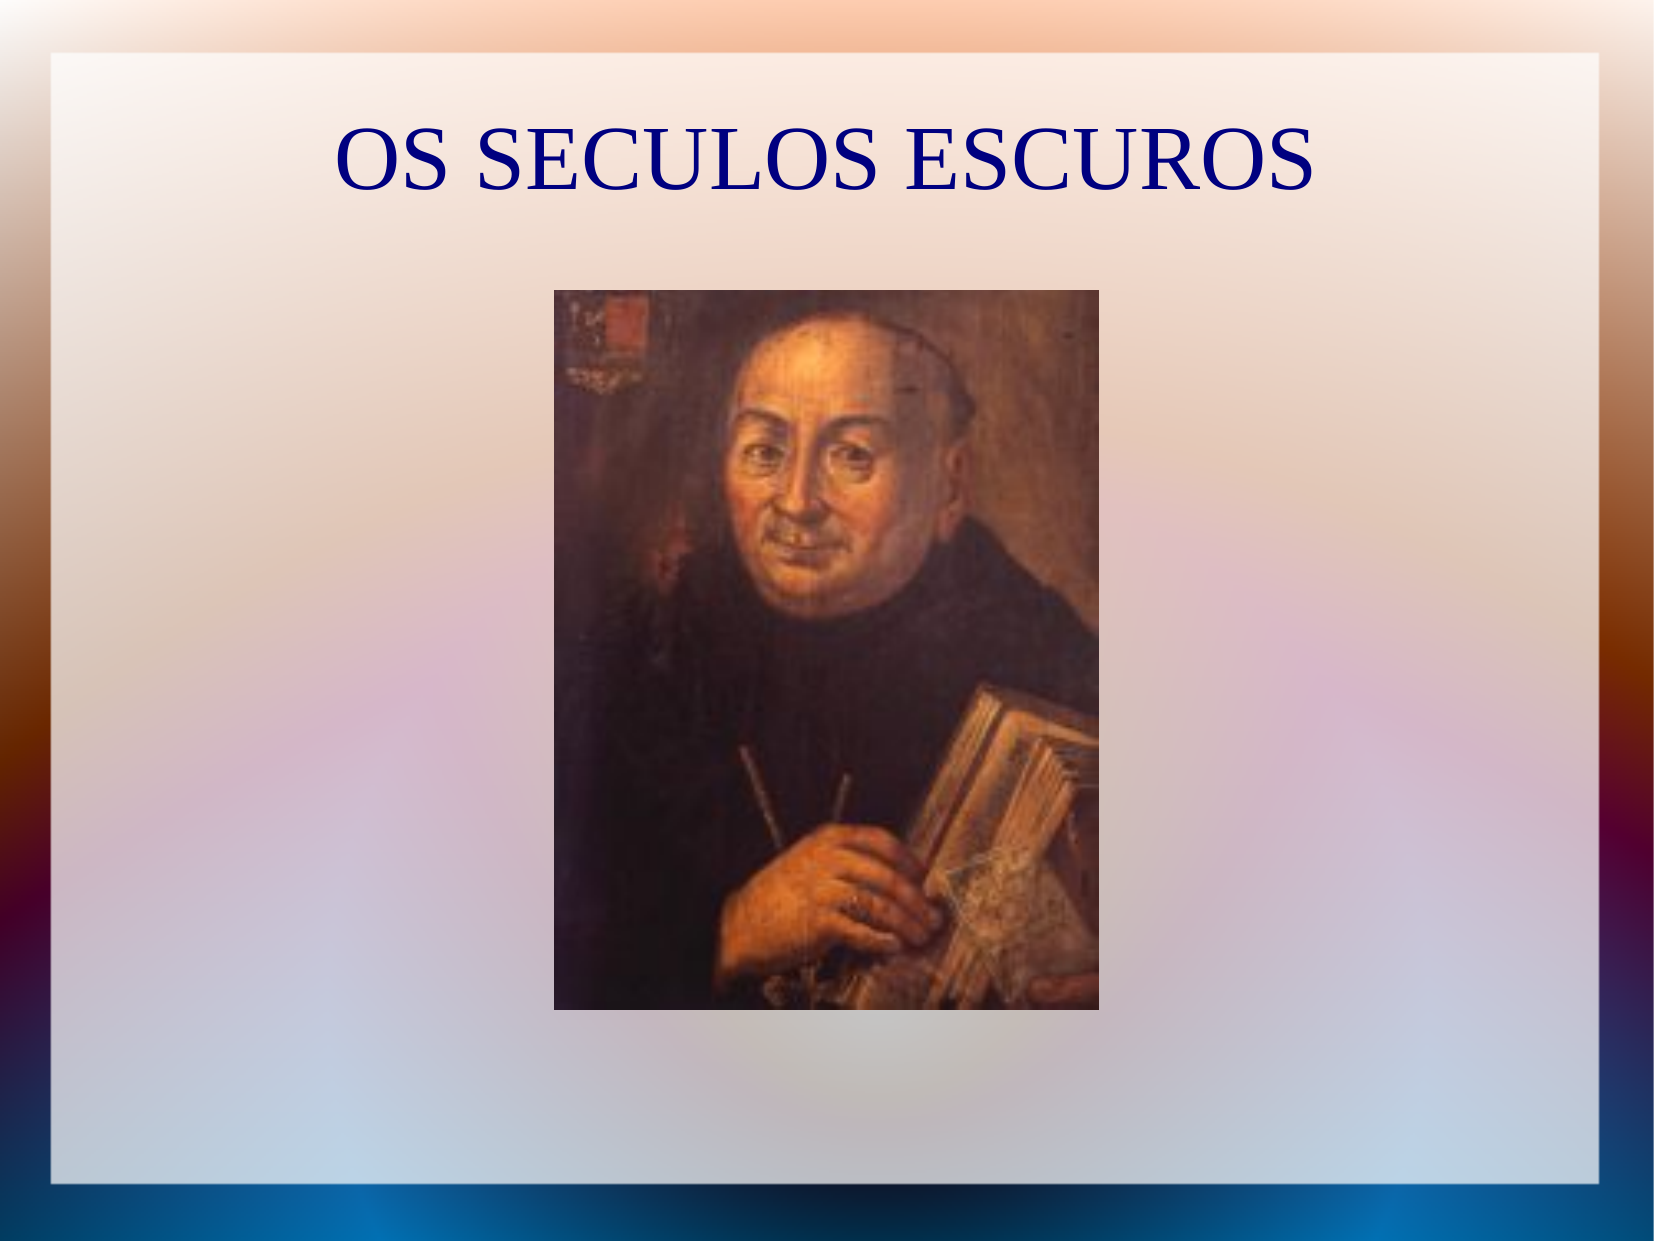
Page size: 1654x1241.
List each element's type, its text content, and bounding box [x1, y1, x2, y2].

picture [0, 0, 1654, 1241]
title OS SECULOS ESCUROS [82, 55, 1571, 263]
